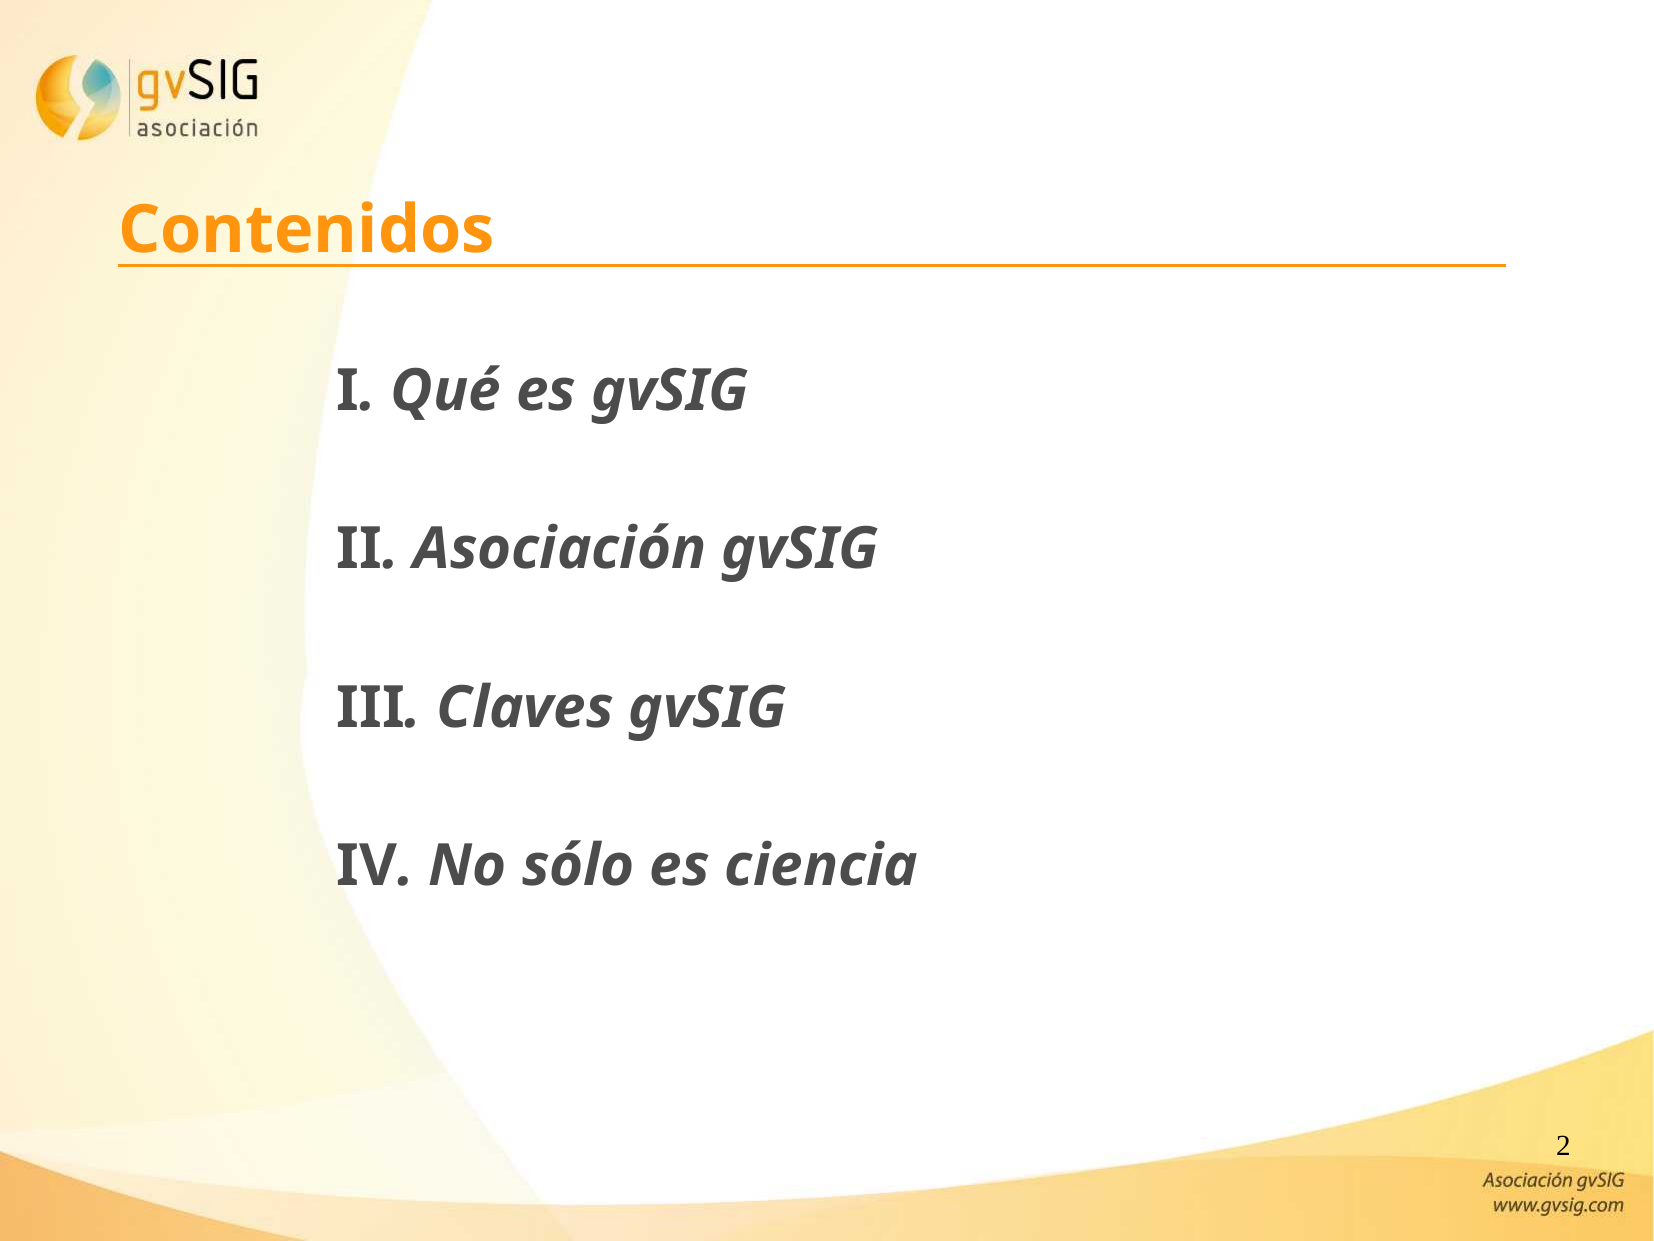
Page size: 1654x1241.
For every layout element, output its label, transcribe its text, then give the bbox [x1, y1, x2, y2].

picture [0, 0, 1654, 1241]
title Contenidos [118, 177, 1607, 276]
title I. Qué es gvSIG II. Asociación gvSIG III. Claves gvSIG IV. No sólo es ciencia [336, 399, 1300, 1010]
